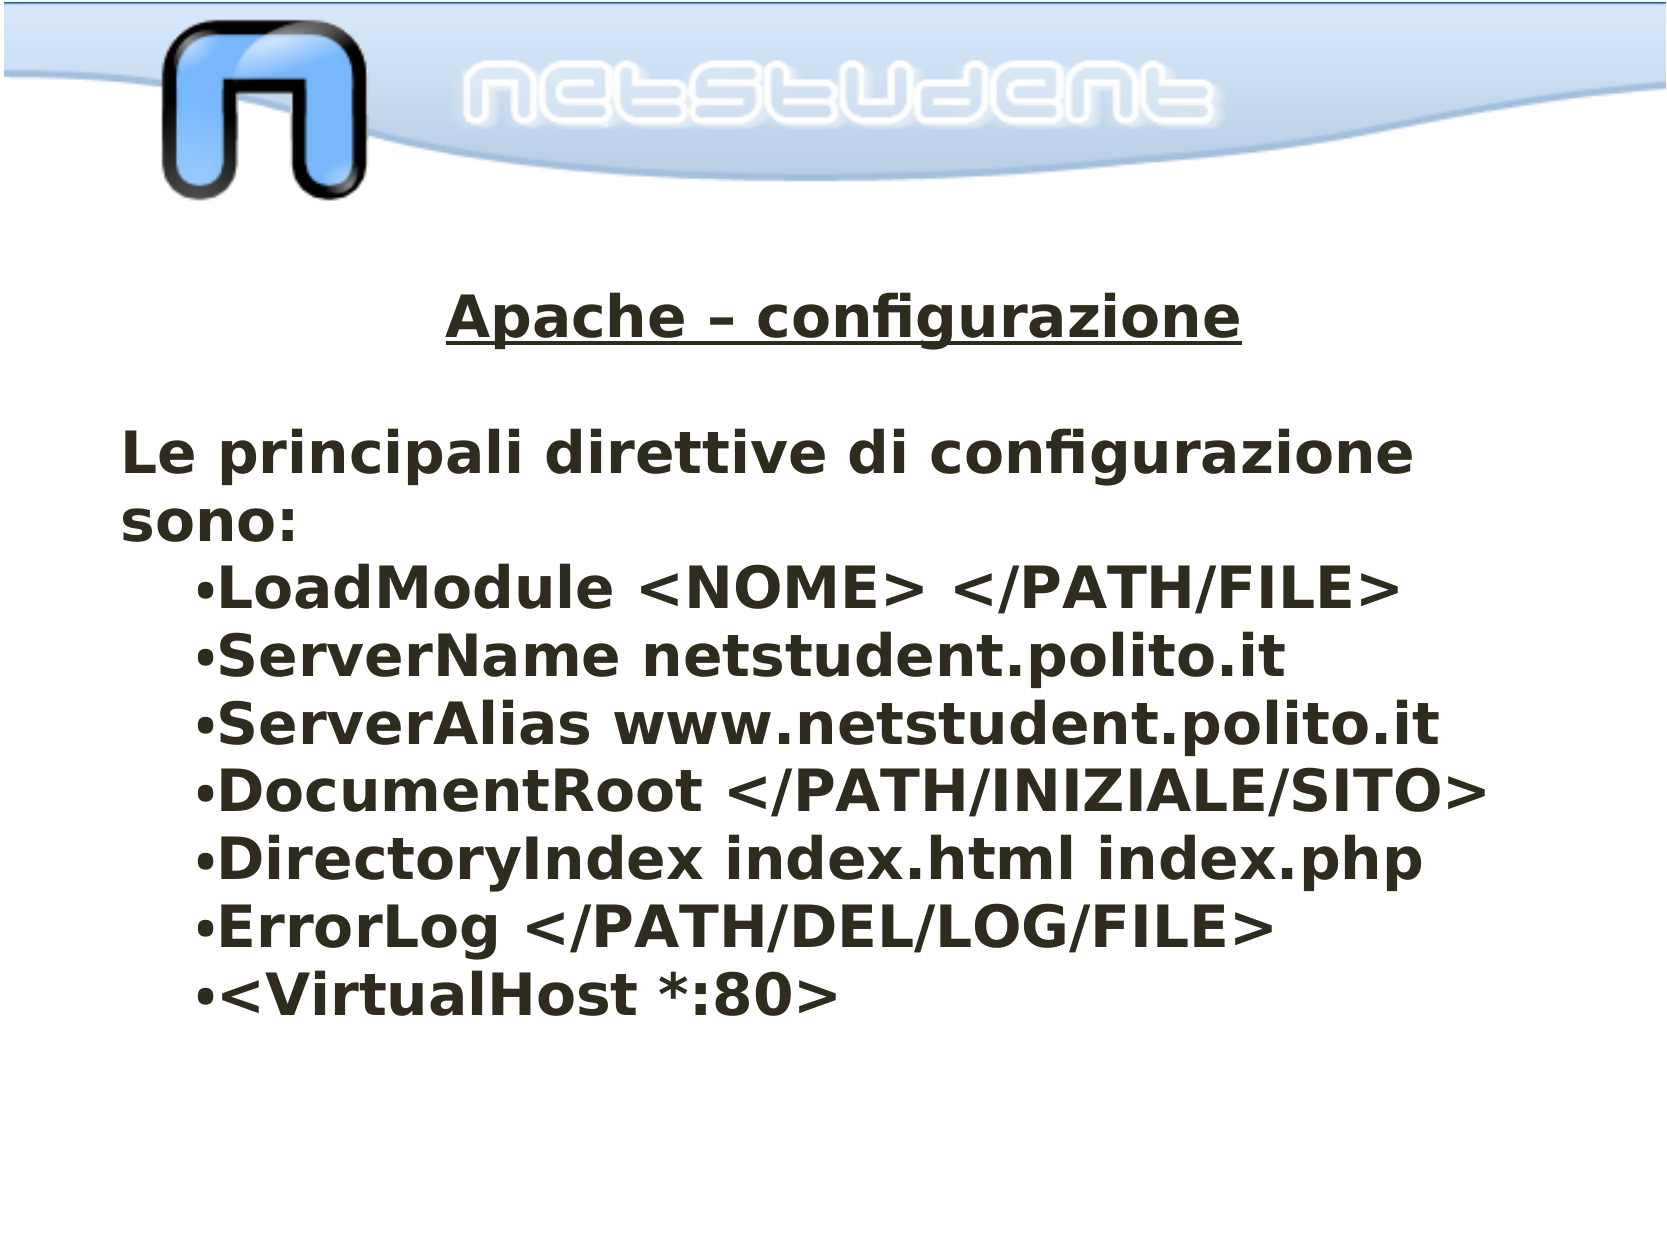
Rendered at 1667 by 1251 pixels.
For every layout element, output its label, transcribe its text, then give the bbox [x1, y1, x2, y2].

picture [0, 0, 1667, 1251]
text_box Apache – configurazione Le principali direttive di configurazione sono: LoadModule <NOME> </PATH/FILE> ServerName netstudent.polito.it ServerAlias www.netstudent.polito.it DocumentRoot </PATH/INIZIALE/SITO> DirectoryIndex index.html index.php ErrorLog </PATH/DEL/LOG/FILE> <VirtualHost *:80> [105, 276, 1583, 1140]
